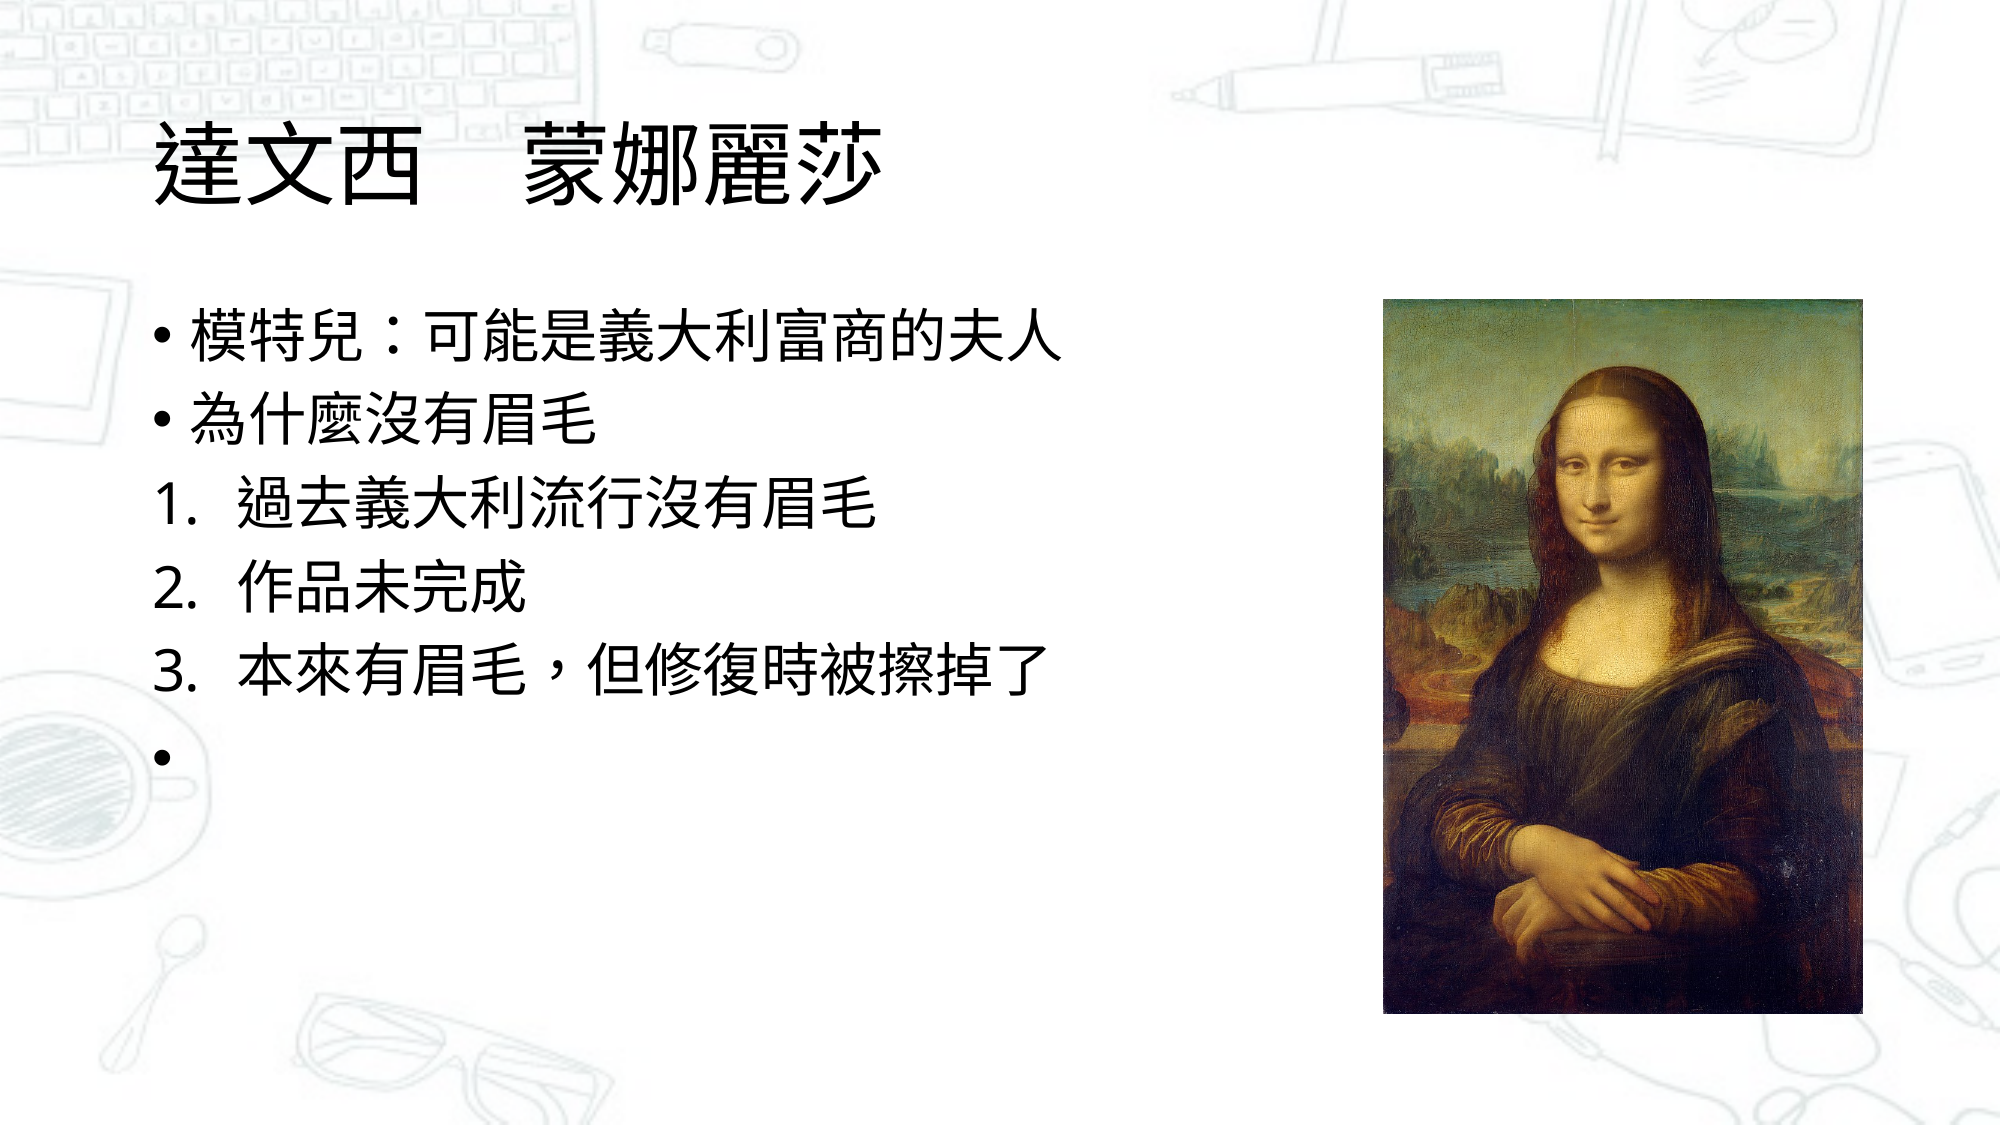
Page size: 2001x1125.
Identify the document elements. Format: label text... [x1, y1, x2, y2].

title 達文西 蒙娜麗莎 [137, 59, 1863, 278]
text_box 模特兒：可能是義大利富商的夫人 為什麼沒有眉毛 過去義大利流行沒有眉毛 作品未完成 本來有眉毛，但修復時被擦掉了 [137, 299, 1863, 1014]
